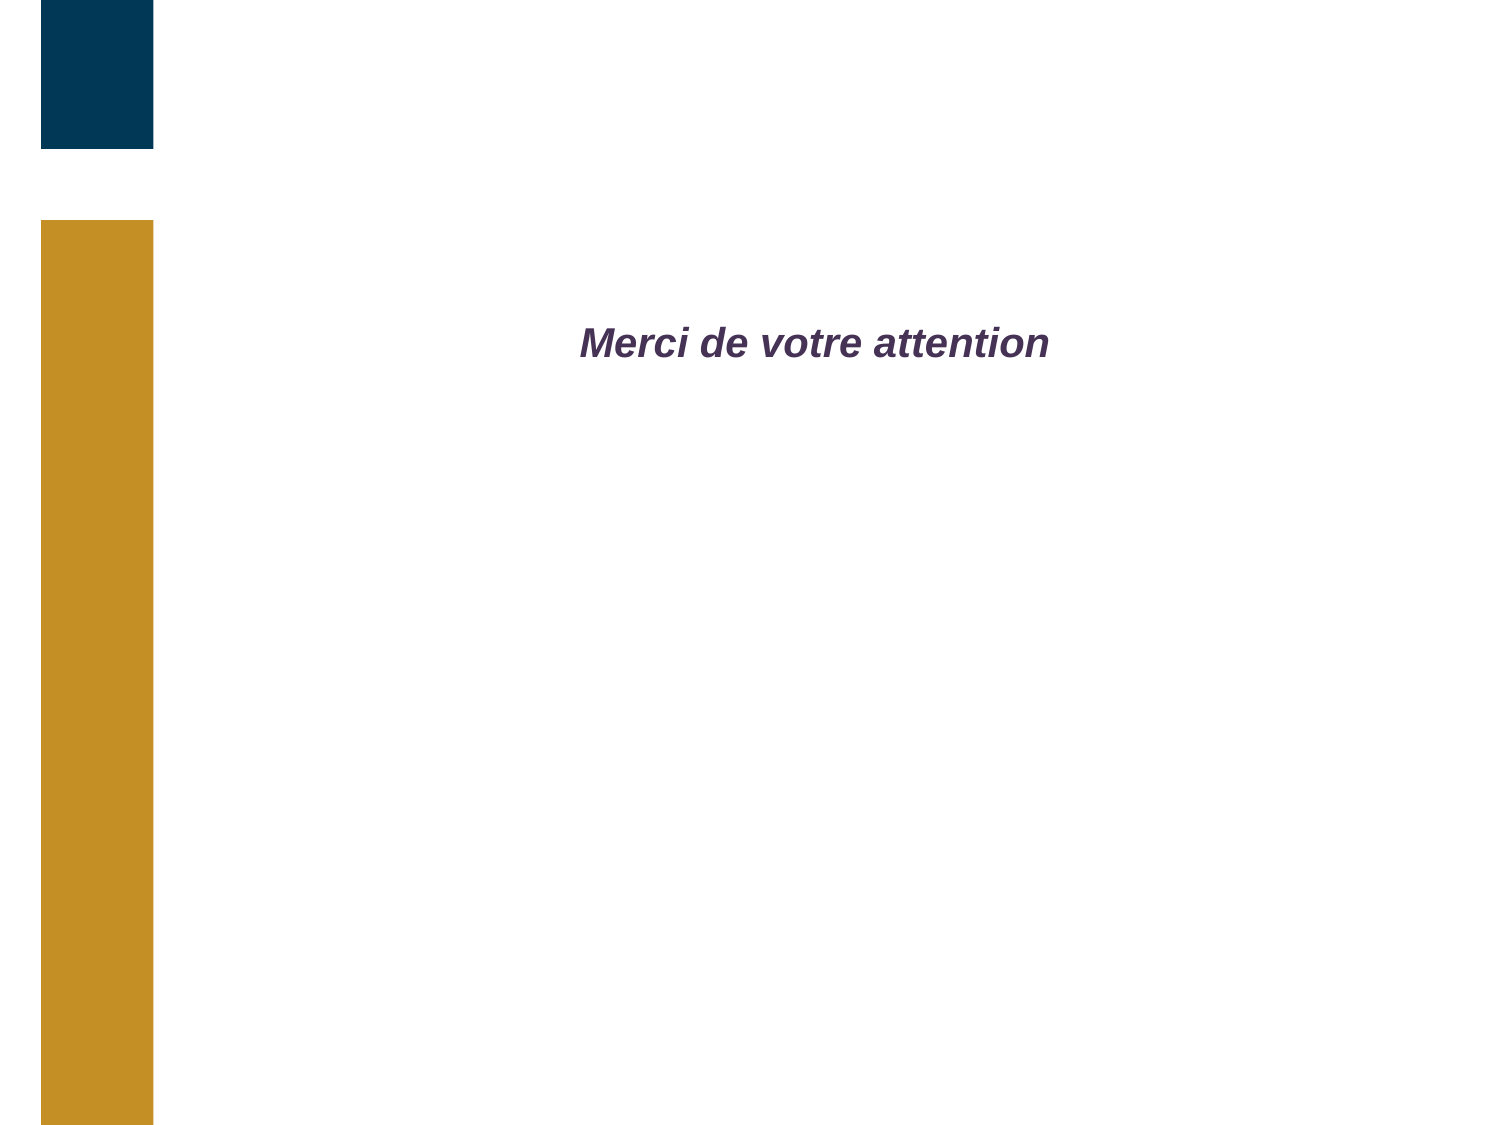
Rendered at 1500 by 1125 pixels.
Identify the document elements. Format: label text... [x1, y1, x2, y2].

text_box Merci de votre attention [189, 165, 1442, 801]
